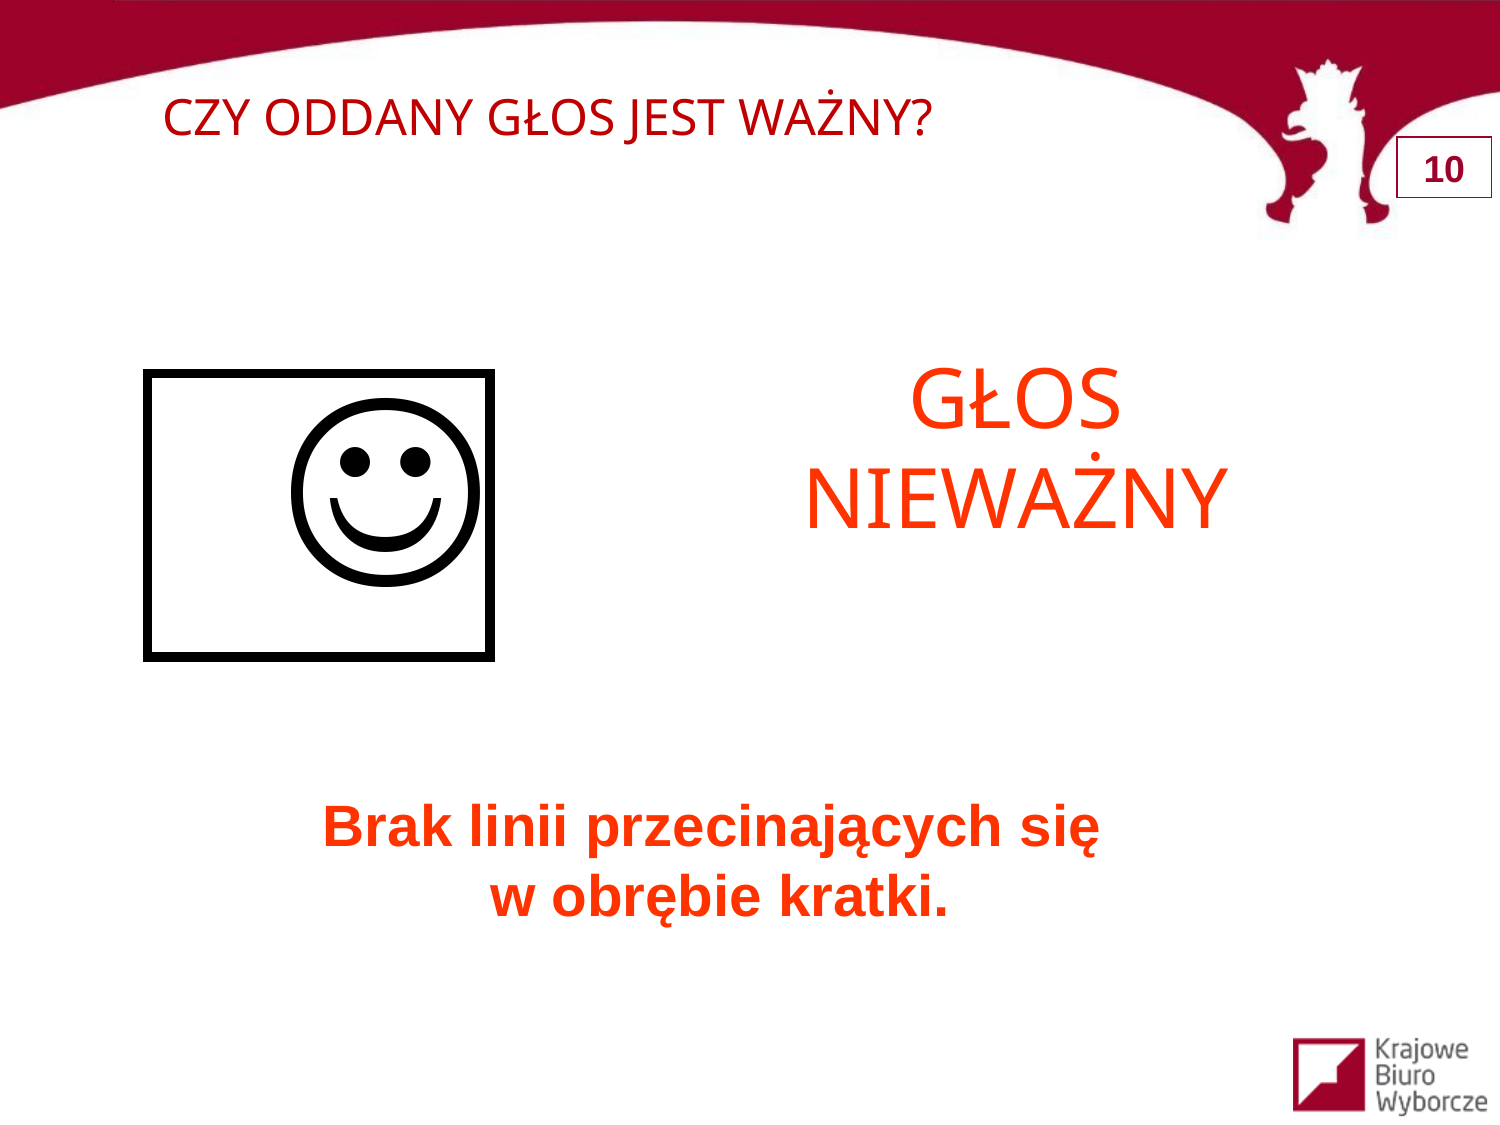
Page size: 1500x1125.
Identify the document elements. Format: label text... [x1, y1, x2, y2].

text_box Brak linii przecinających się w obrębie kratki. [29, 780, 1412, 937]
picture [0, 0, 1500, 262]
picture [1293, 1035, 1489, 1118]
text_box GŁOS NIEWAŻNY [714, 337, 1317, 554]
text_box CZY ODDANY GŁOS JEST WAŻNY? [147, 78, 1164, 154]
text_box  [303, 410, 455, 575]
text_box  [265, 326, 455, 882]
